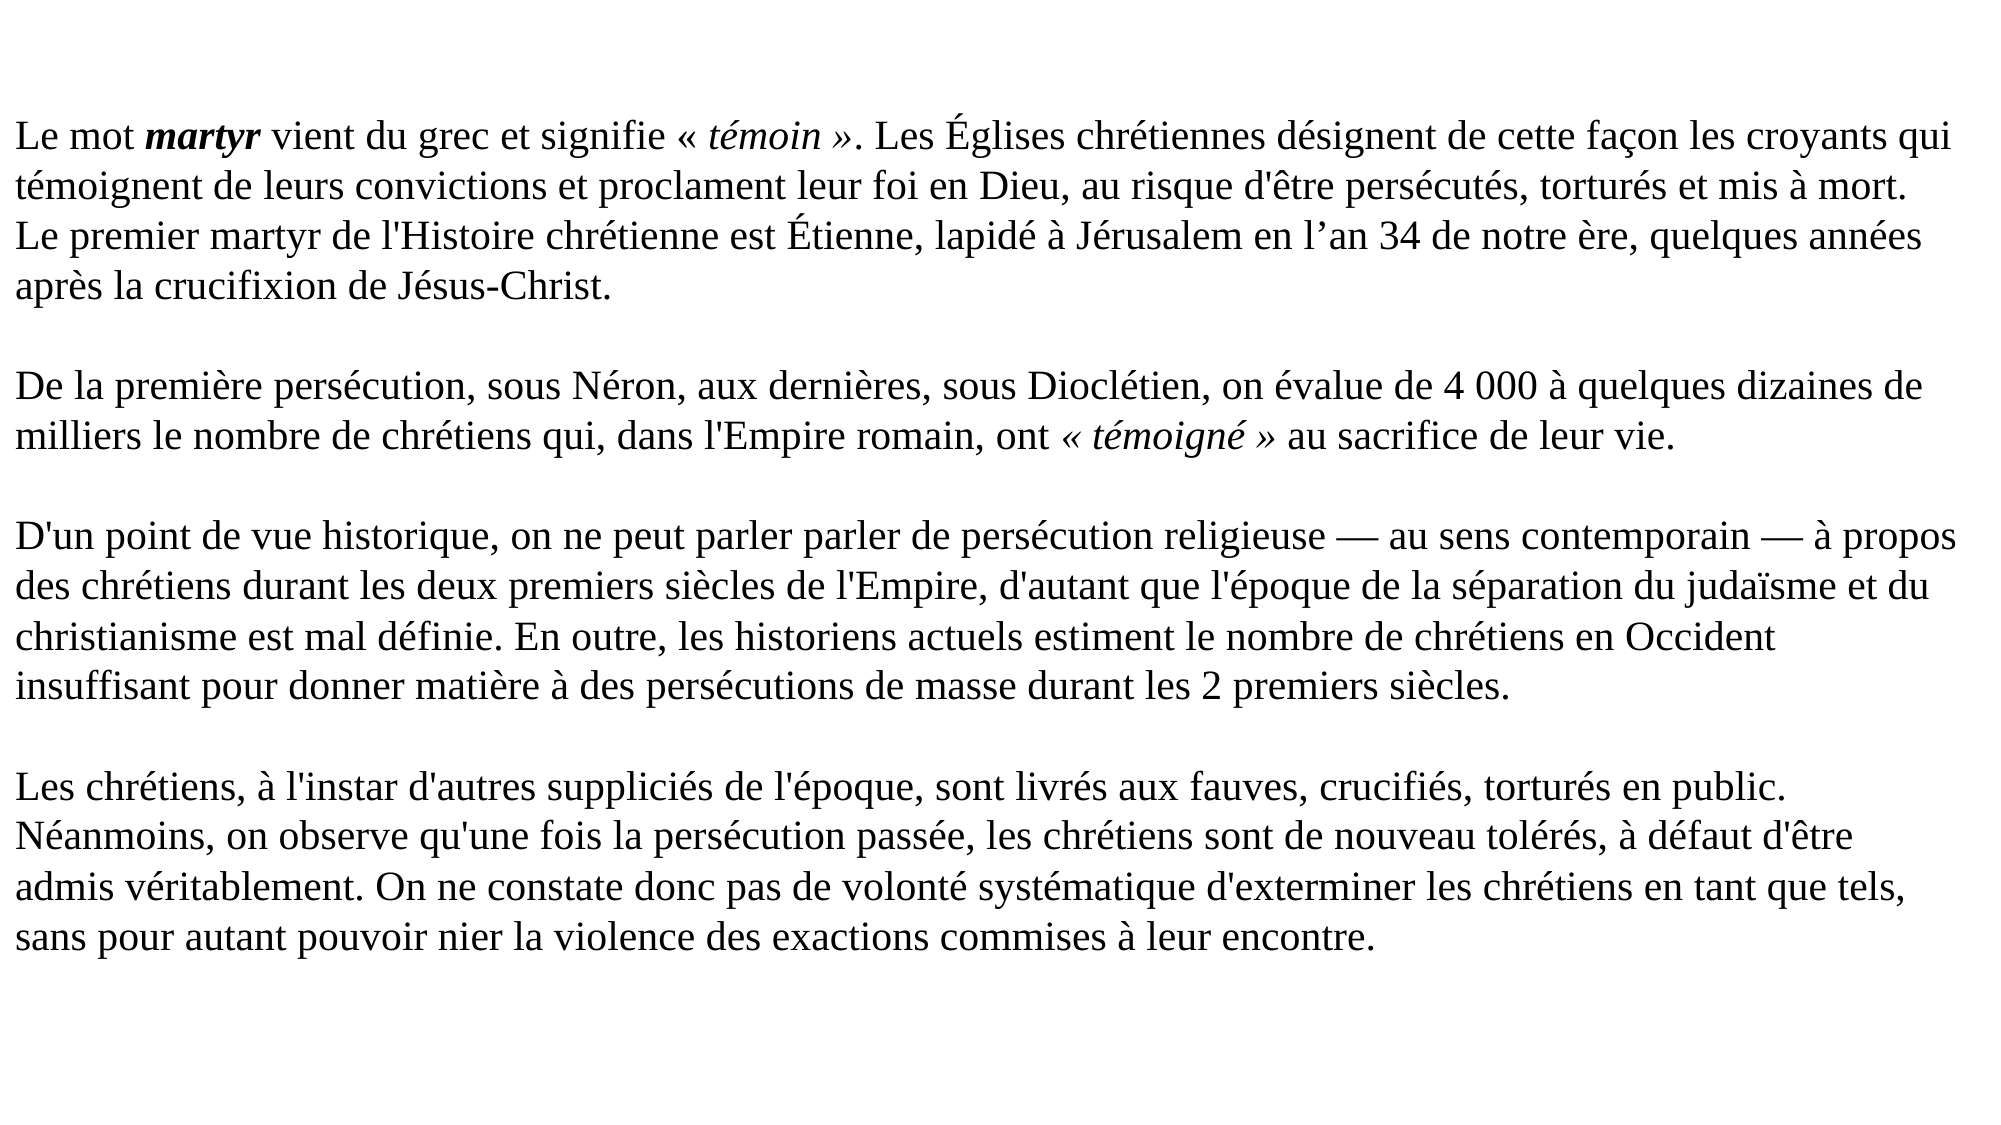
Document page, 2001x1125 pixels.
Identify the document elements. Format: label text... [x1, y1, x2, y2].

text_box Le mot martyr vient du grec et signifie « témoin ». Les Églises chrétiennes désignent de cette façon les croyants qui témoignent de leurs convictions et proclament leur foi en Dieu, au risque d'être persécutés, torturés et mis à mort. Le premier martyr de l'Histoire chrétienne est Étienne, lapidé à Jérusalem en l’an 34 de notre ère, quelques années après la crucifixion de Jésus-Christ. De la première persécution, sous Néron, aux dernières, sous Dioclétien, on évalue de 4 000 à quelques dizaines de milliers le nombre de chrétiens qui, dans l'Empire romain, ont « témoigné » au sacrifice de leur vie. D'un point de vue historique, on ne peut parler parler de persécution religieuse — au sens contemporain — à propos des chrétiens durant les deux premiers siècles de l'Empire, d'autant que l'époque de la séparation du judaïsme et du christianisme est mal définie. En outre, les historiens actuels estiment le nombre de chrétiens en Occident insuffisant pour donner matière à des persécutions de masse durant les 2 premiers siècles. Les chrétiens, à l'instar d'autres suppliciés de l'époque, sont livrés aux fauves, crucifiés, torturés en public. Néanmoins, on observe qu'une fois la persécution passée, les chrétiens sont de nouveau tolérés, à défaut d'être admis véritablement. On ne constate donc pas de volonté systématique d'exterminer les chrétiens en tant que tels, sans pour autant pouvoir nier la violence des exactions commises à leur encontre. [0, 100, 1978, 1025]
